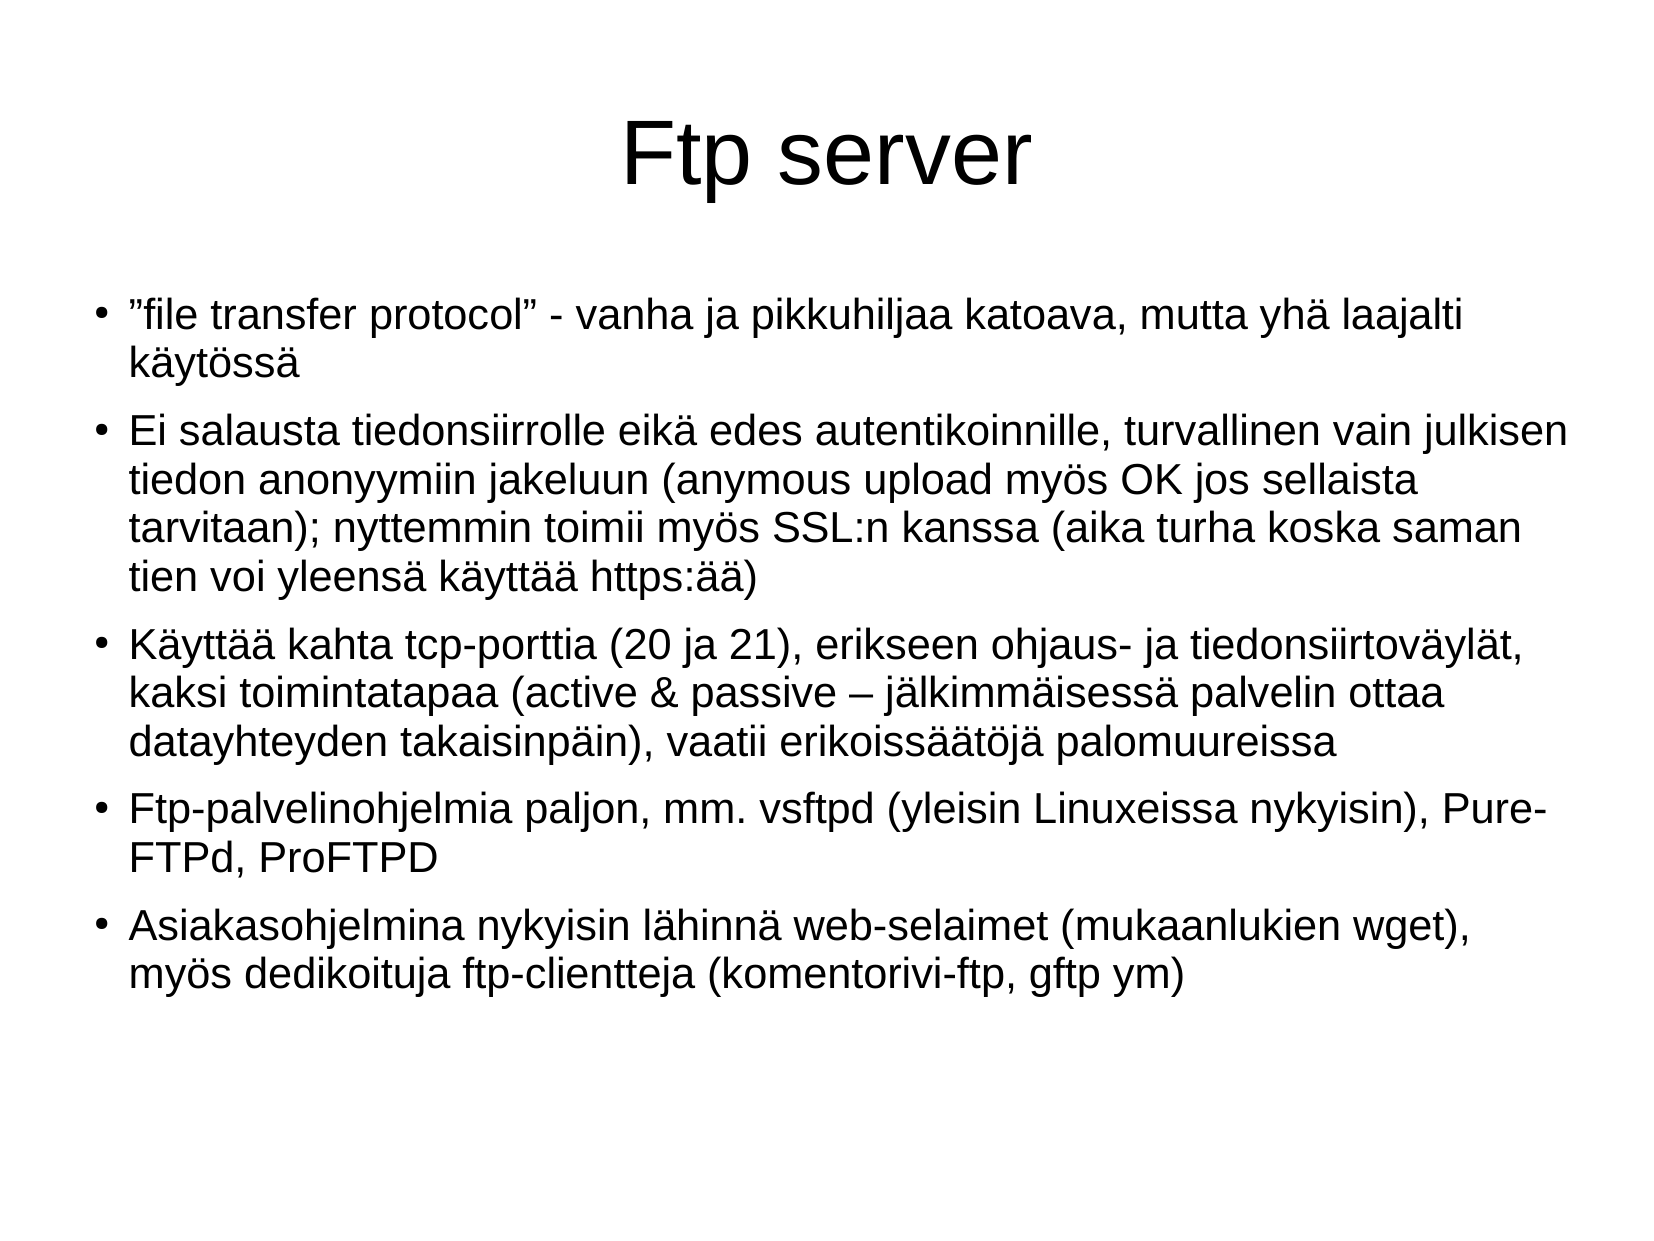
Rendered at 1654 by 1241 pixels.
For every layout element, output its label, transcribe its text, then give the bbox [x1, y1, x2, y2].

list ”file transfer protocol” - vanha ja pikkuhiljaa katoava, mutta yhä laajalti käytössä Ei salausta tiedonsiirrolle eikä edes autentikoinnille, turvallinen vain julkisen tiedon anonyymiin jakeluun (anymous upload myös OK jos sellaista tarvitaan); nyttemmin toimii myös SSL:n kanssa (aika turha koska saman tien voi yleensä käyttää https:ää) Käyttää kahta tcp-porttia (20 ja 21), erikseen ohjaus- ja tiedonsiirtoväylät, kaksi toimintatapaa (active & passive – jälkimmäisessä palvelin ottaa datayhteyden takaisinpäin), vaatii erikoissäätöjä palomuureissa Ftp-palvelinohjelmia paljon, mm. vsftpd (yleisin Linuxeissa nykyisin), Pure-FTPd, ProFTPD Asiakasohjelmina nykyisin lähinnä web-selaimet (mukaanlukien wget), myös dedikoituja ftp-clientteja (komentorivi-ftp, gftp ym) [82, 290, 1571, 1010]
title Ftp server [82, 49, 1571, 257]
